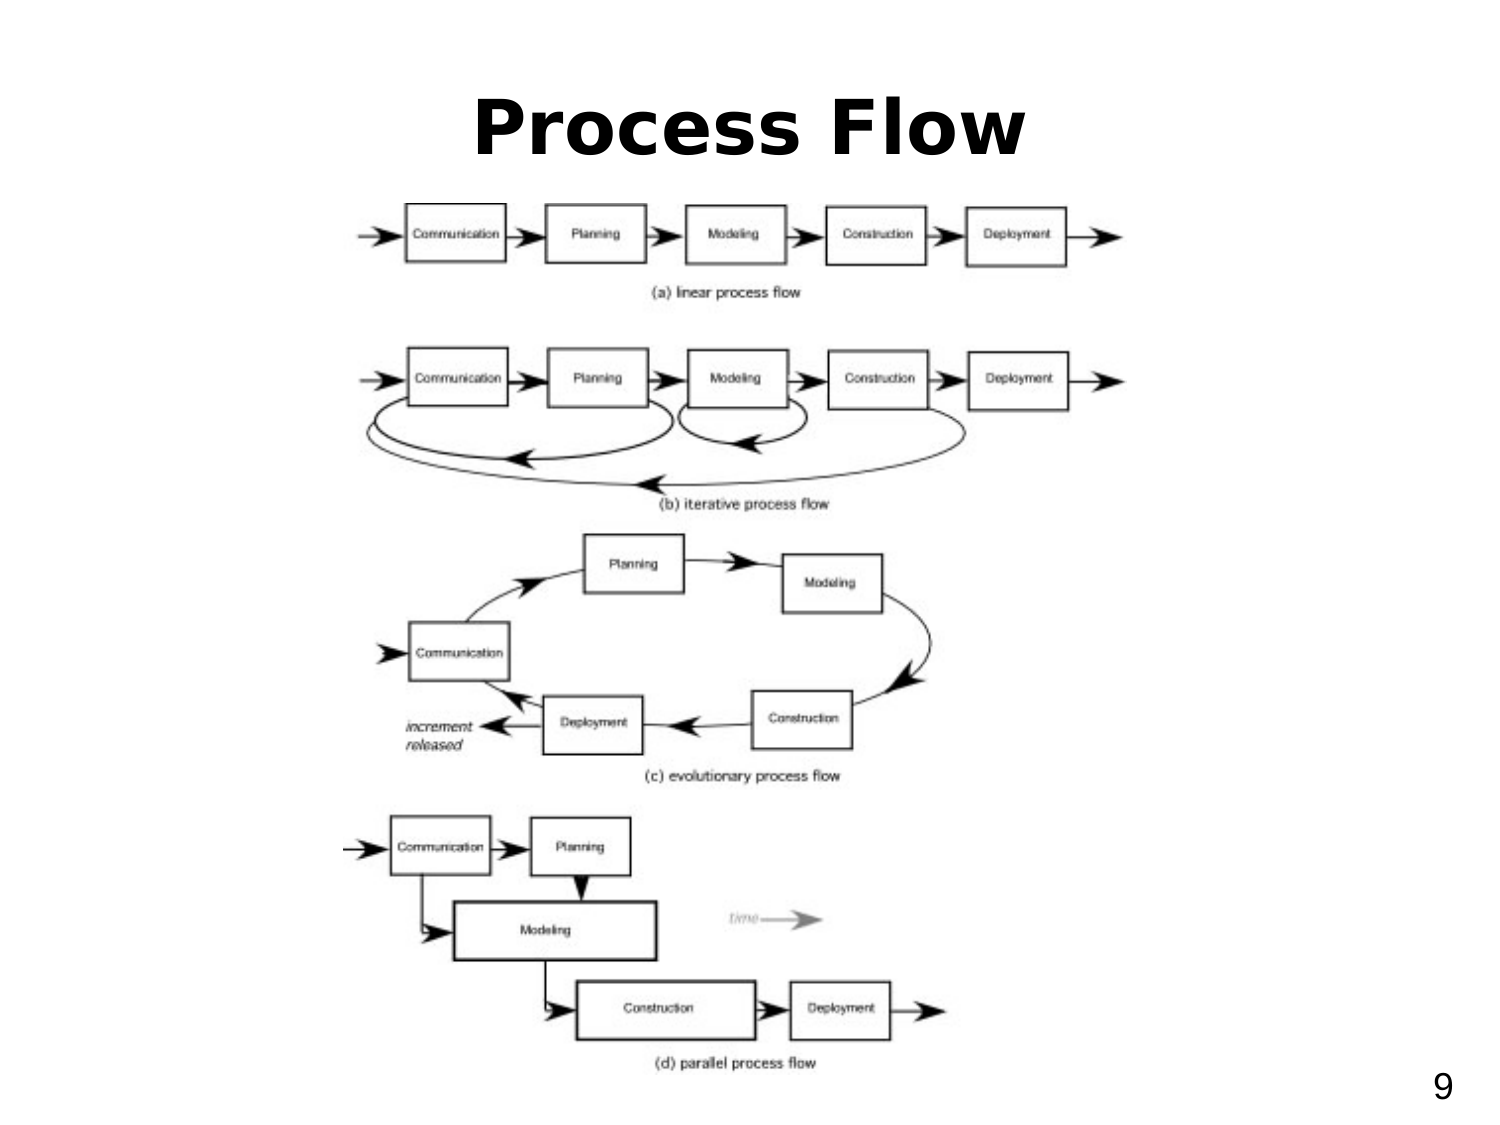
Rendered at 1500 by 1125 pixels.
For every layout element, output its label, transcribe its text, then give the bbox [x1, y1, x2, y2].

picture [343, 203, 1127, 1075]
title Process Flow [75, 44, 1425, 177]
